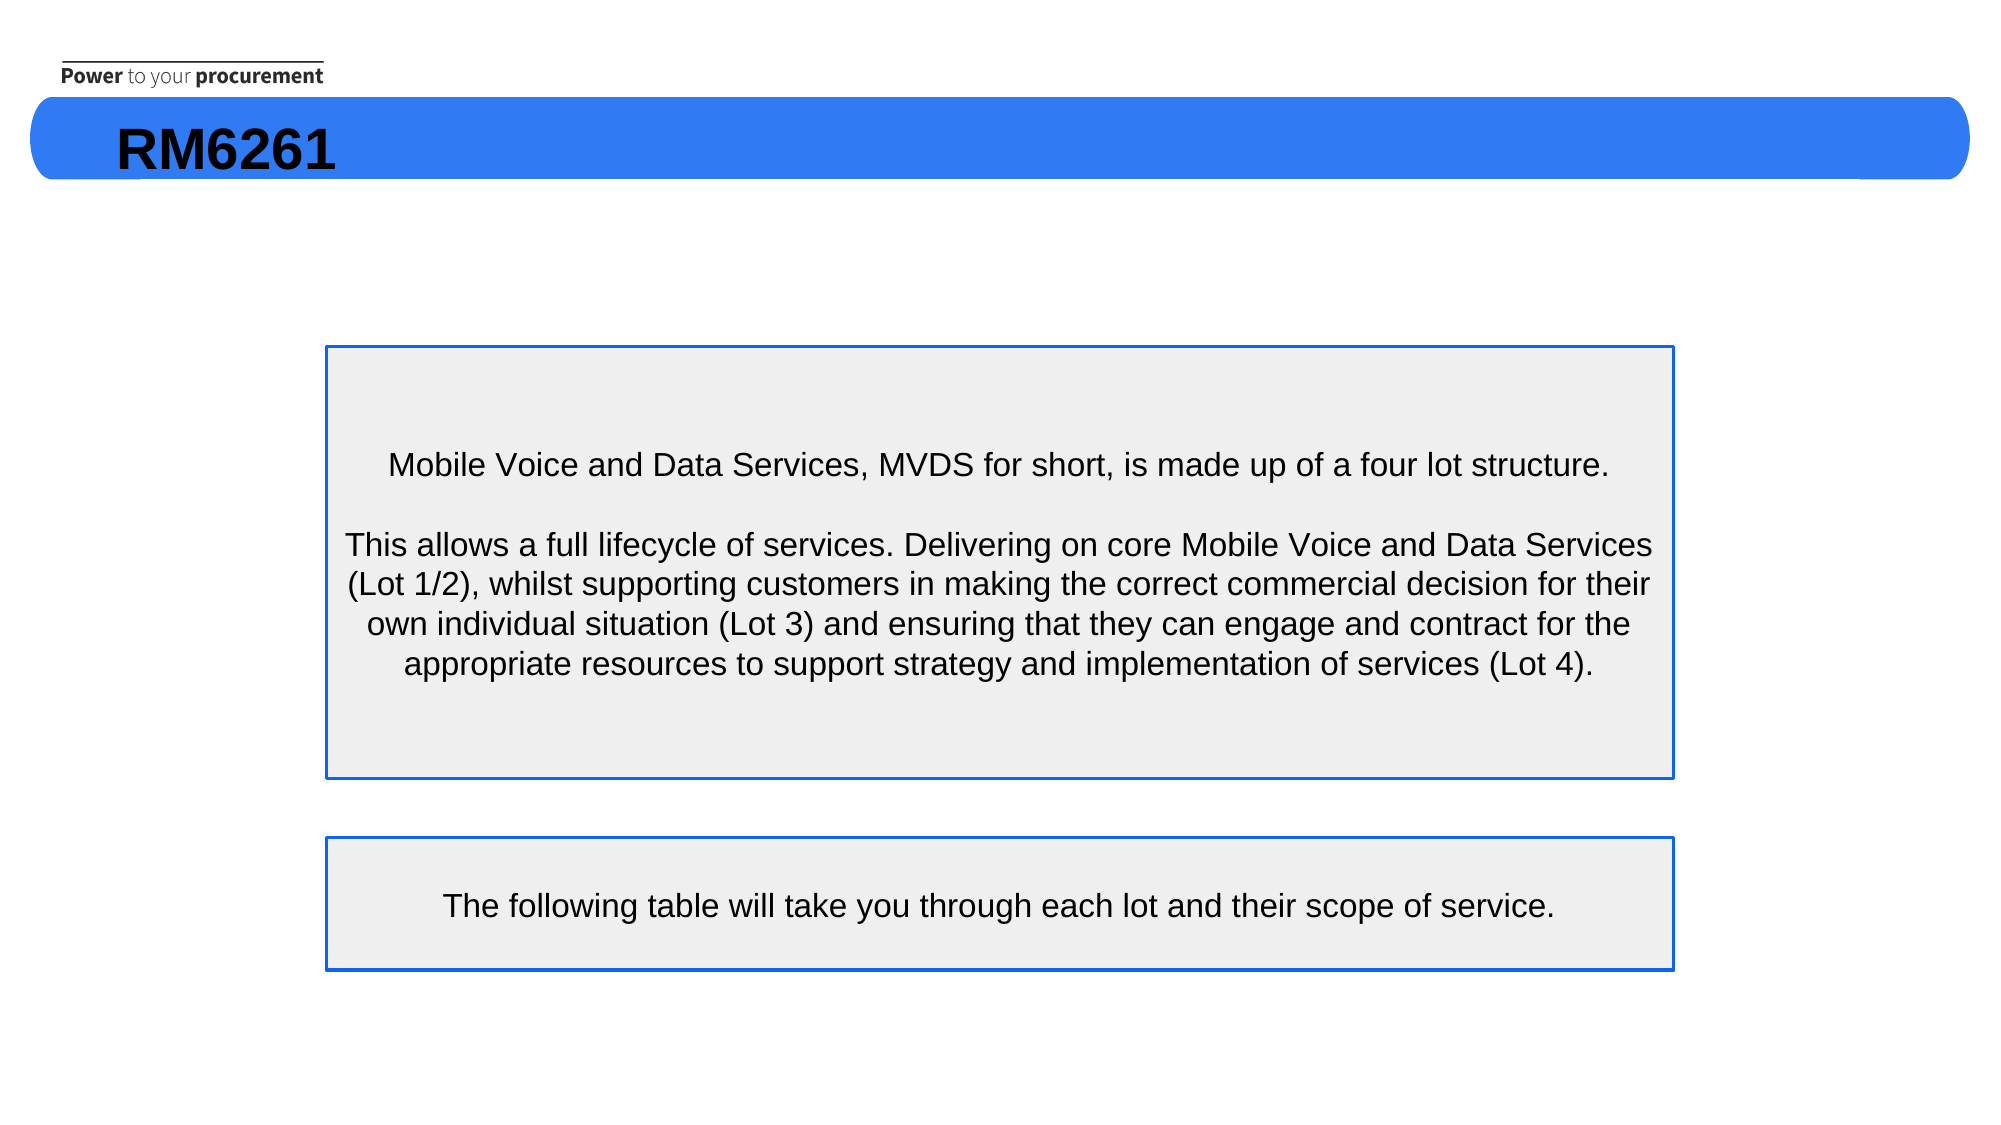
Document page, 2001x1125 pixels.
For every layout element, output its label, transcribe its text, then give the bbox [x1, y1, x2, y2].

title RM6261 [116, 111, 1269, 166]
text_box Mobile Voice and Data Services, MVDS for short, is made up of a four lot structure. This allows a full lifecycle of services. Delivering on core Mobile Voice and Data Services (Lot 1/2), whilst supporting customers in making the correct commercial decision for their own individual situation (Lot 3) and ensuring that they can engage and contract for the appropriate resources to support strategy and implementation of services (Lot 4). [326, 346, 1674, 779]
text_box The following table will take you through each lot and their scope of service. [326, 837, 1674, 970]
text_box [30, 97, 1970, 180]
